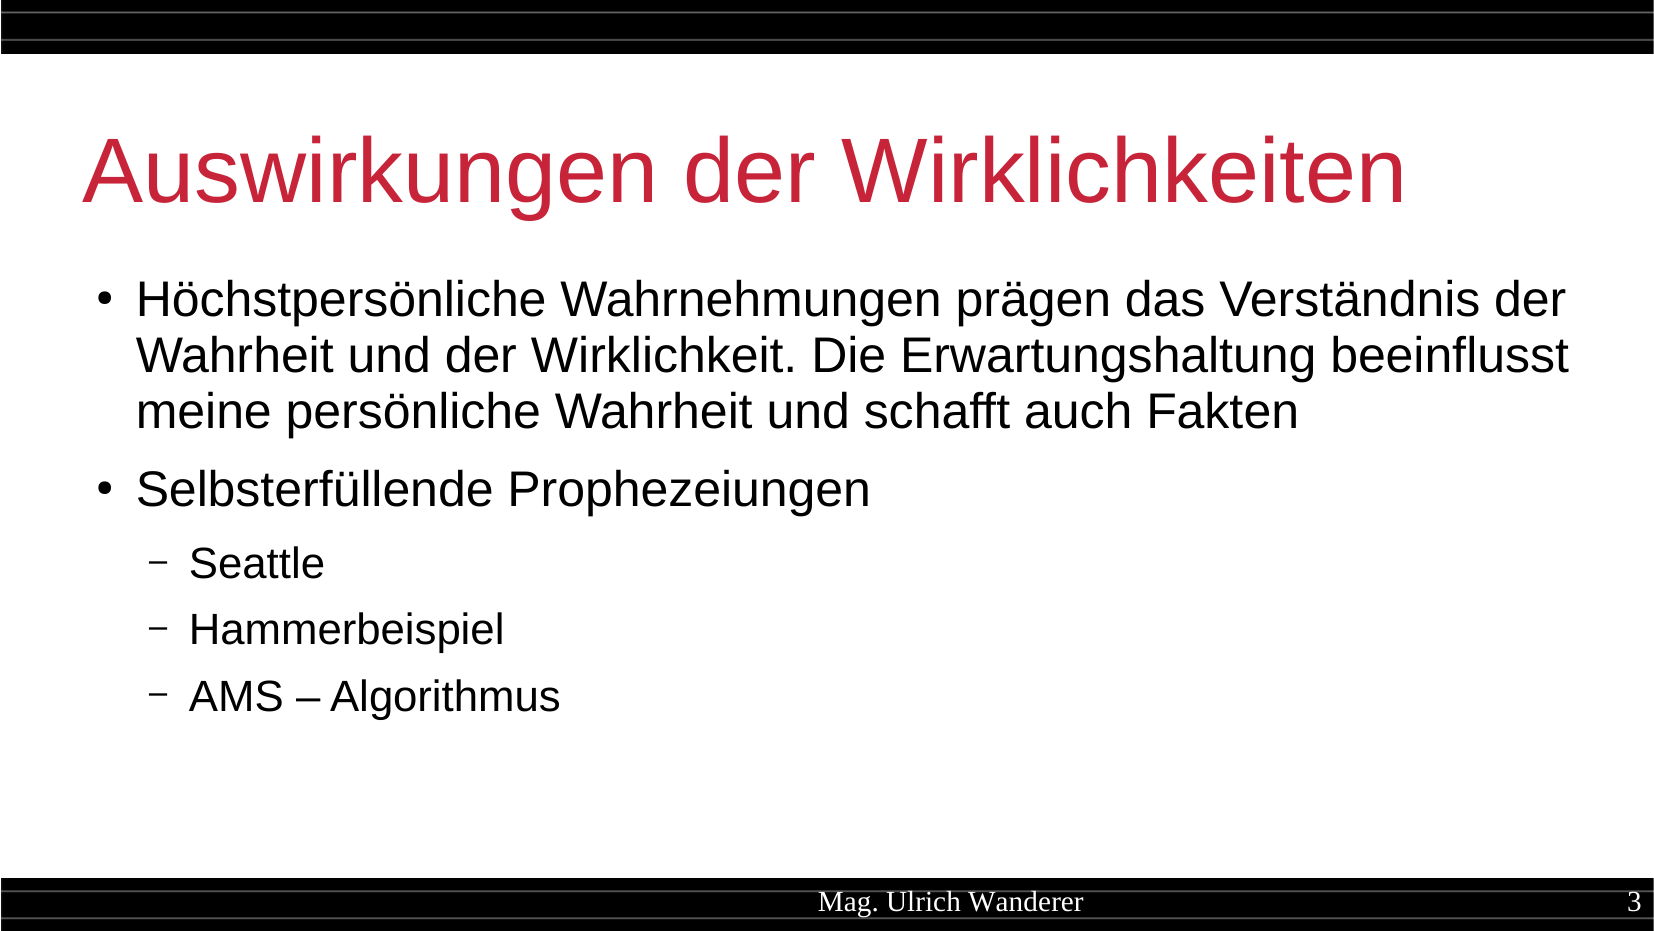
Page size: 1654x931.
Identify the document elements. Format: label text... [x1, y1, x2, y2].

picture [1, 0, 1654, 54]
list Höchstpersönliche Wahrnehmungen prägen das Verständnis der Wahrheit und der Wirklichkeit. Die Erwartungshaltung beeinflusst meine persönliche Wahrheit und schafft auch Fakten Selbsterfüllende Prophezeiungen Seattle Hammerbeispiel AMS – Algorithmus [82, 271, 1571, 758]
picture [1, 878, 1654, 931]
title Auswirkungen der Wirklichkeiten [82, 92, 1571, 249]
